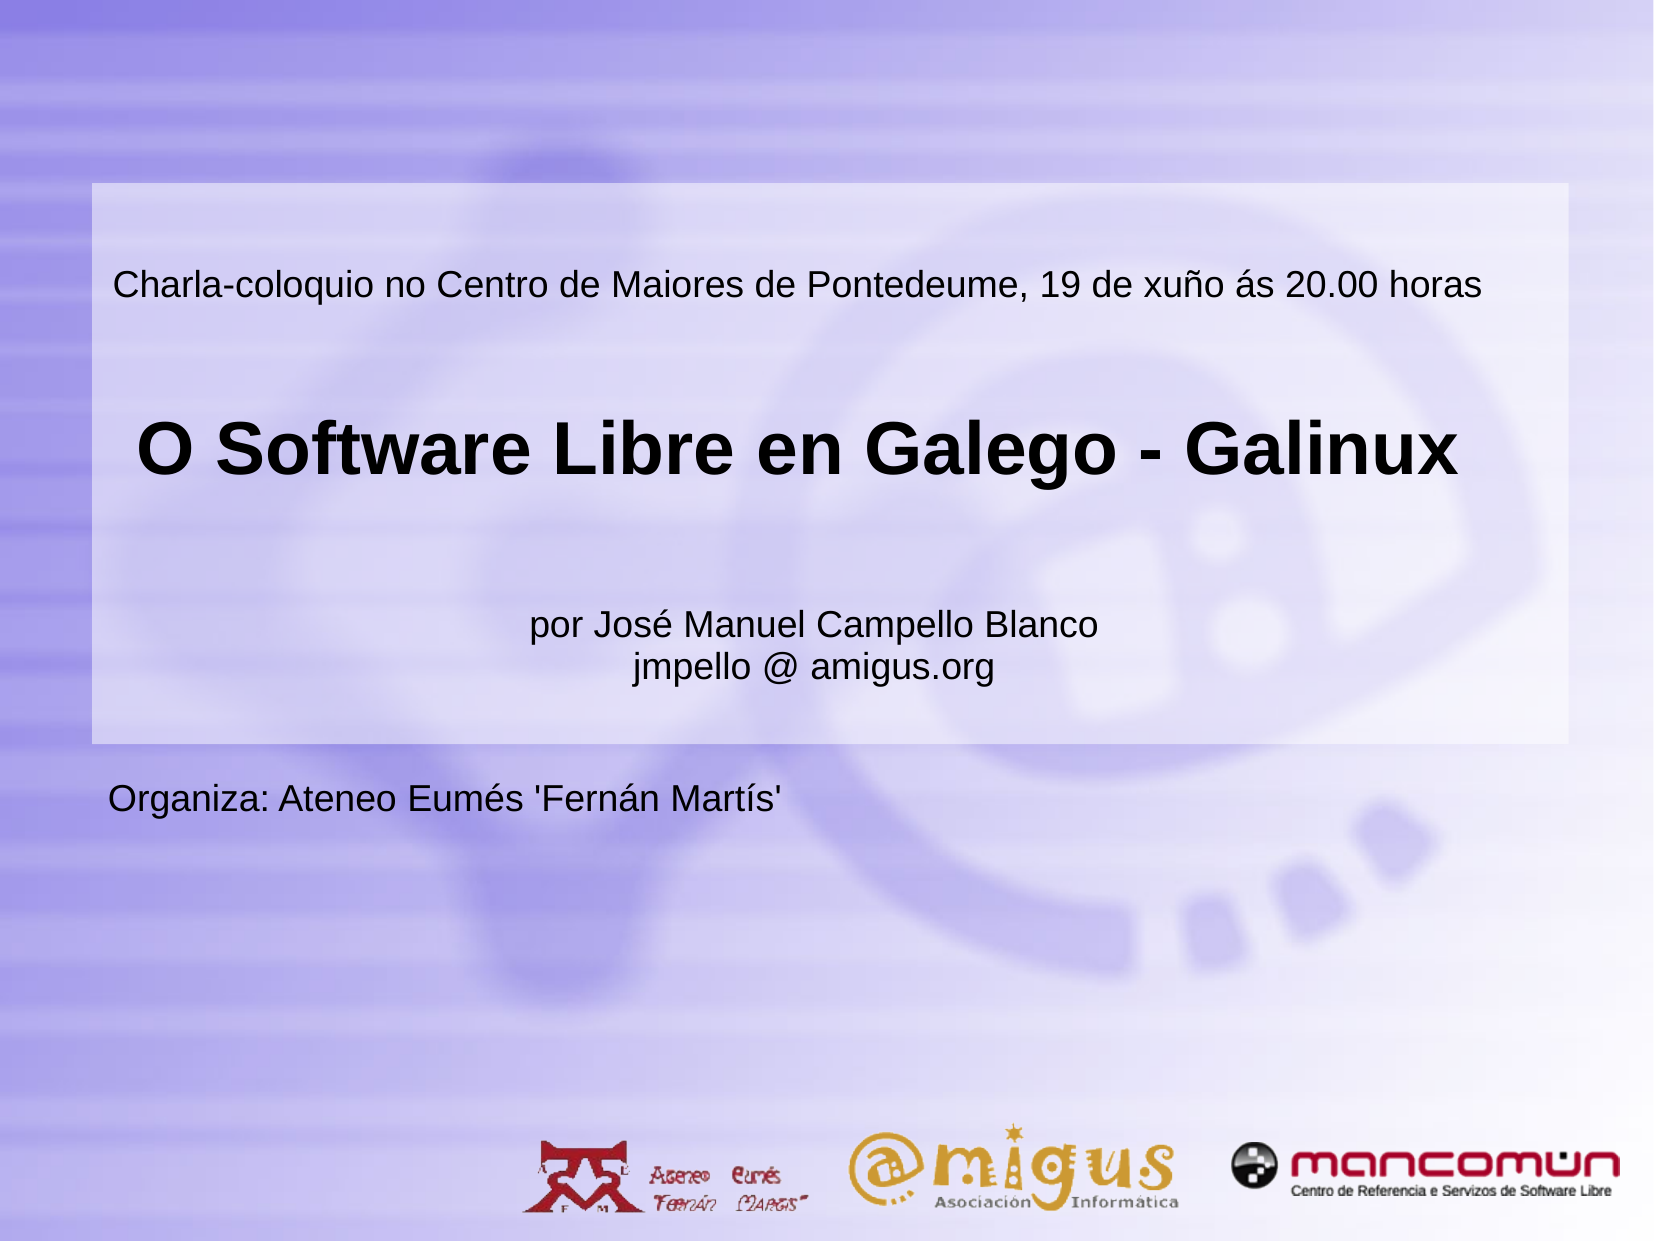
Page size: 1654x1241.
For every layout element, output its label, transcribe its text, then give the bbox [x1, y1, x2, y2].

text_box [92, 183, 1569, 745]
text_box Organiza: Ateneo Eumés 'Fernán Martís' [93, 769, 798, 827]
text_box por José Manuel Campello Blanco jmpello @ amigus.org [514, 596, 1139, 696]
text_box O Software Libre en Galego - Galinux [121, 399, 1532, 499]
text_box Charla-coloquio no Centro de Maiores de Pontedeume, 19 de xuño ás 20.00 horas [97, 256, 1556, 313]
picture [0, 0, 1654, 1241]
